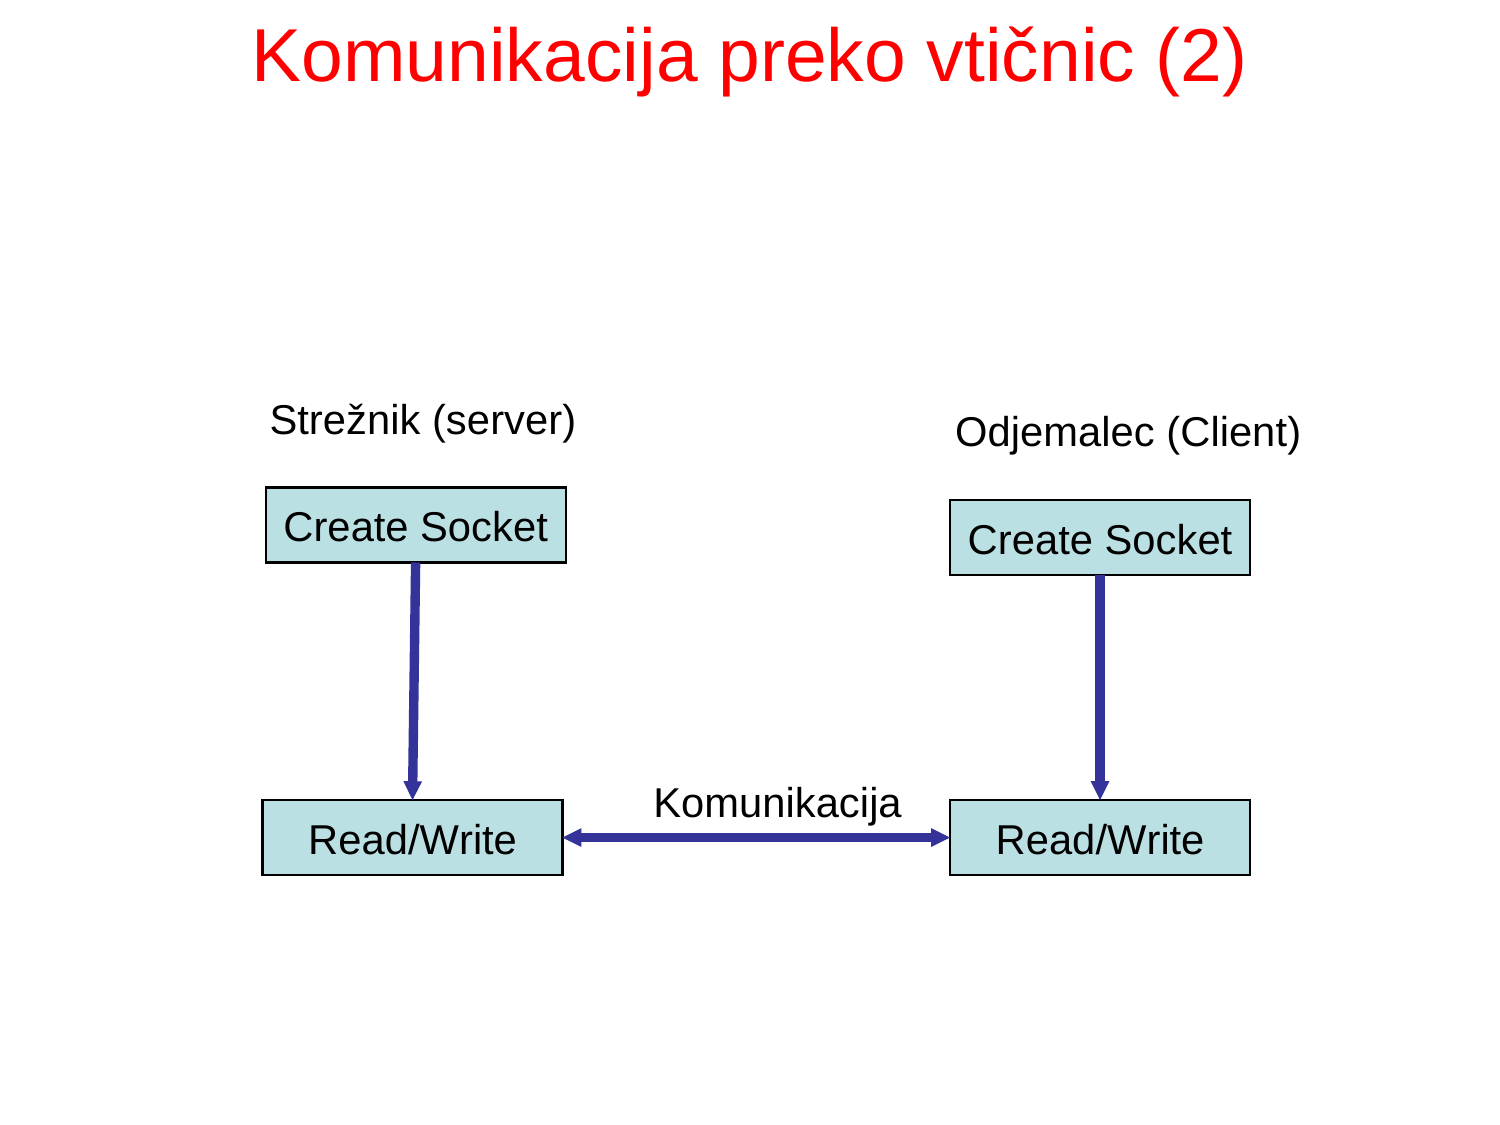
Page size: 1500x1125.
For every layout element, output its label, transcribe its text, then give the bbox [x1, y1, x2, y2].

text_box Create Socket [950, 500, 1251, 576]
title Komunikacija preko vtičnic (2) [0, 0, 1500, 104]
text_box Read/Write [950, 800, 1251, 876]
text_box Create Socket [265, 487, 566, 563]
text_box Komunikacija [638, 767, 917, 834]
text_box Odjemalec (Client) [940, 397, 1317, 463]
text_box Strežnik (server) [254, 385, 592, 451]
text_box Read/Write [262, 800, 563, 876]
